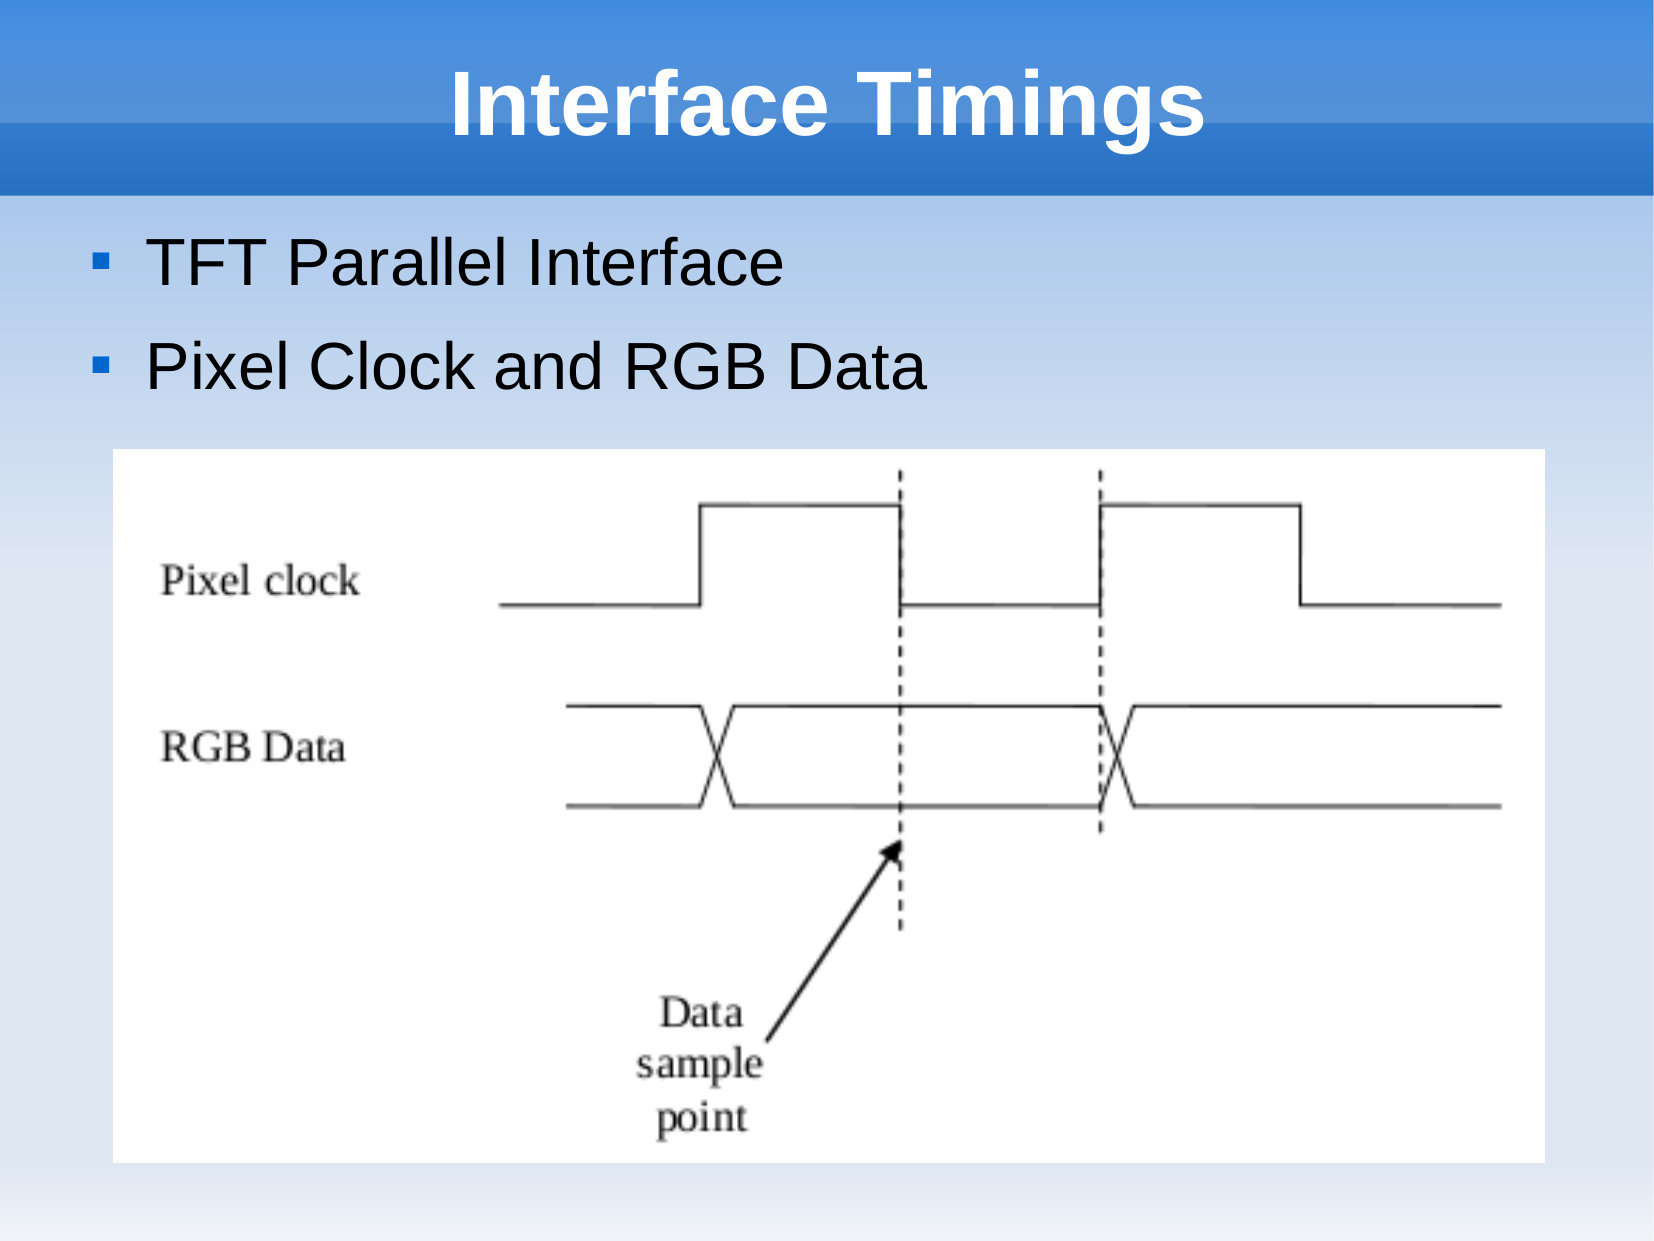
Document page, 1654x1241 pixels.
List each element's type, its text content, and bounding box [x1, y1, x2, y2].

list TFT Parallel Interface Pixel Clock and RGB Data [75, 225, 1564, 1044]
picture [0, 0, 1654, 1241]
title Interface Timings [49, 0, 1538, 208]
